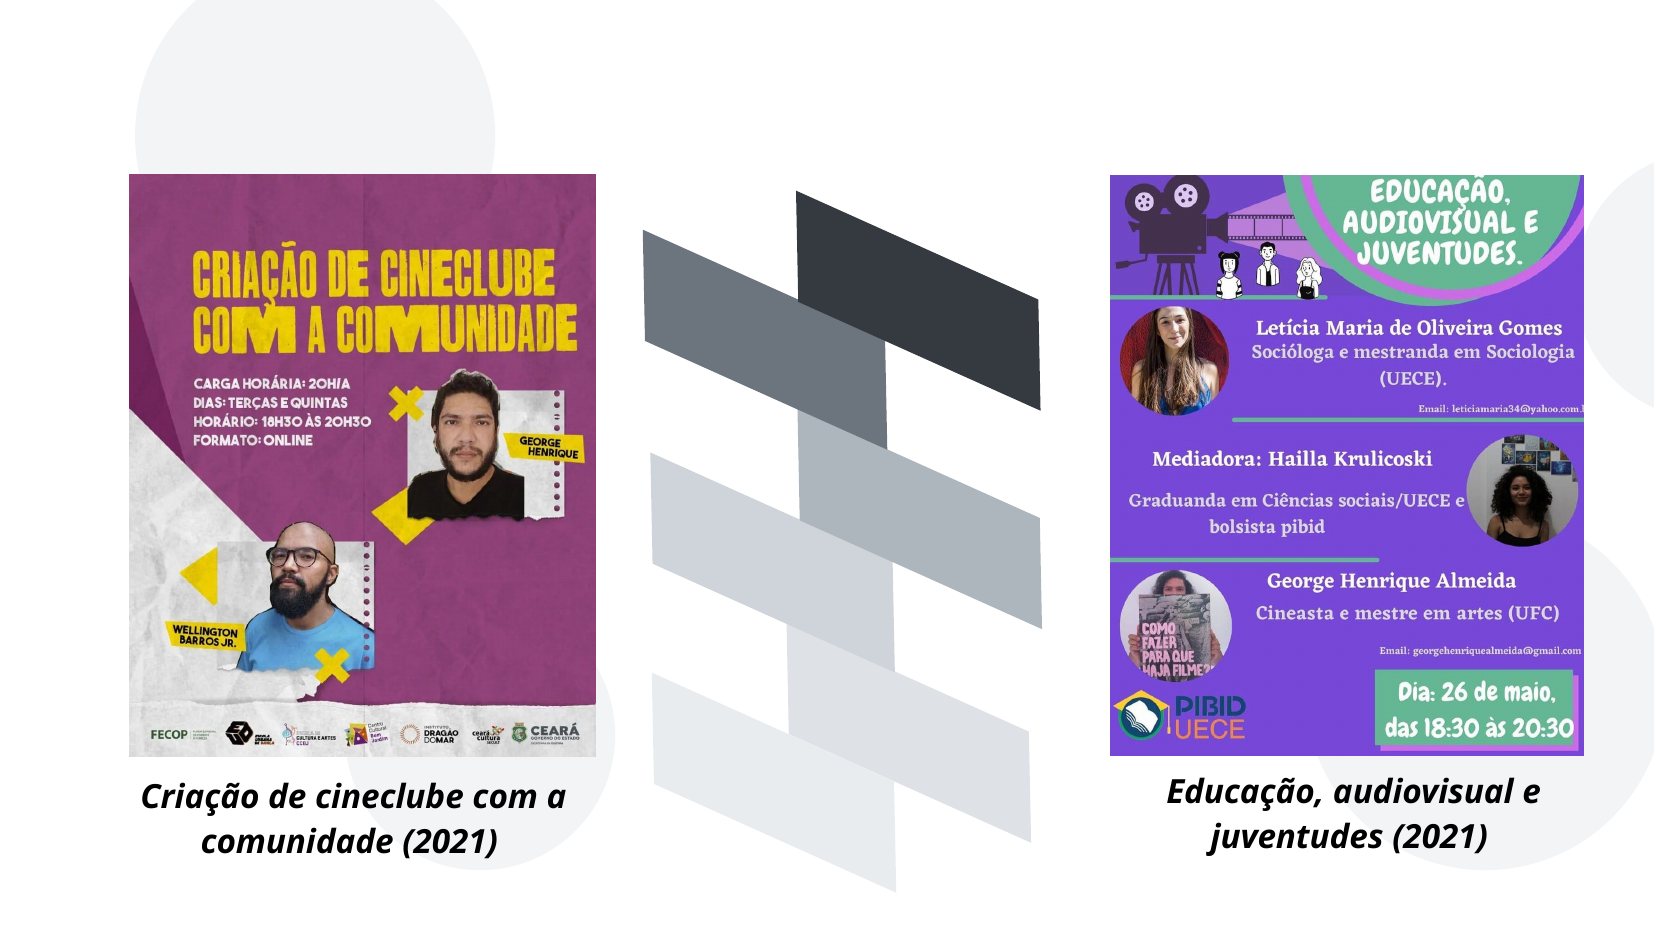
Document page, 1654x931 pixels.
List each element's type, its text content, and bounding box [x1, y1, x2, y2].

picture [1110, 175, 1584, 756]
text_box Educação, audiovisual e juventudes (2021) [1061, 760, 1638, 854]
picture [129, 174, 596, 757]
text_box Criação de cineclube com a comunidade (2021) [61, 765, 638, 859]
